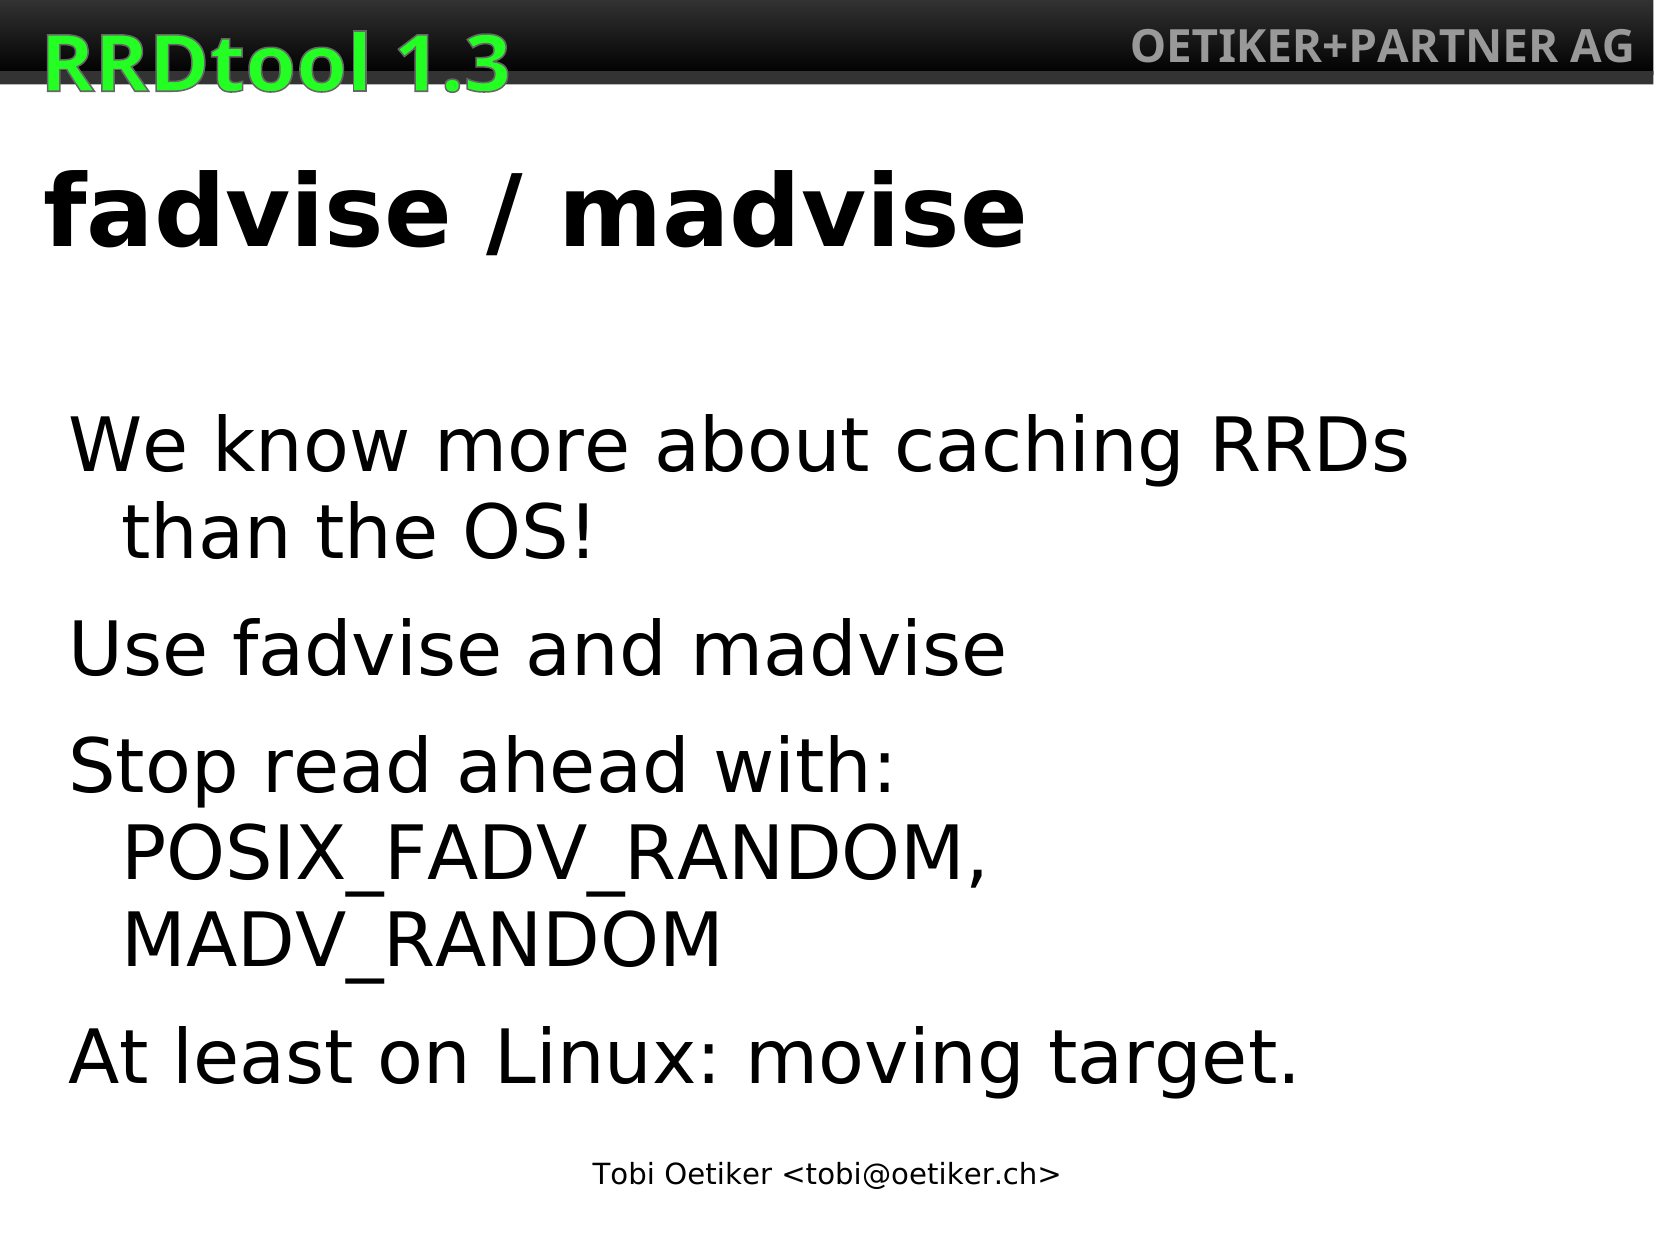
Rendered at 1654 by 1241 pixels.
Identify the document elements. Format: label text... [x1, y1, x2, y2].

list We know more about caching RRDs than the OS! Use fadvise and madvise Stop read ahead with: POSIX_FADV_RANDOM, MADV_RANDOM At least on Linux: moving target. [50, 401, 1571, 1102]
title fadvise / madvise [43, 144, 1582, 280]
